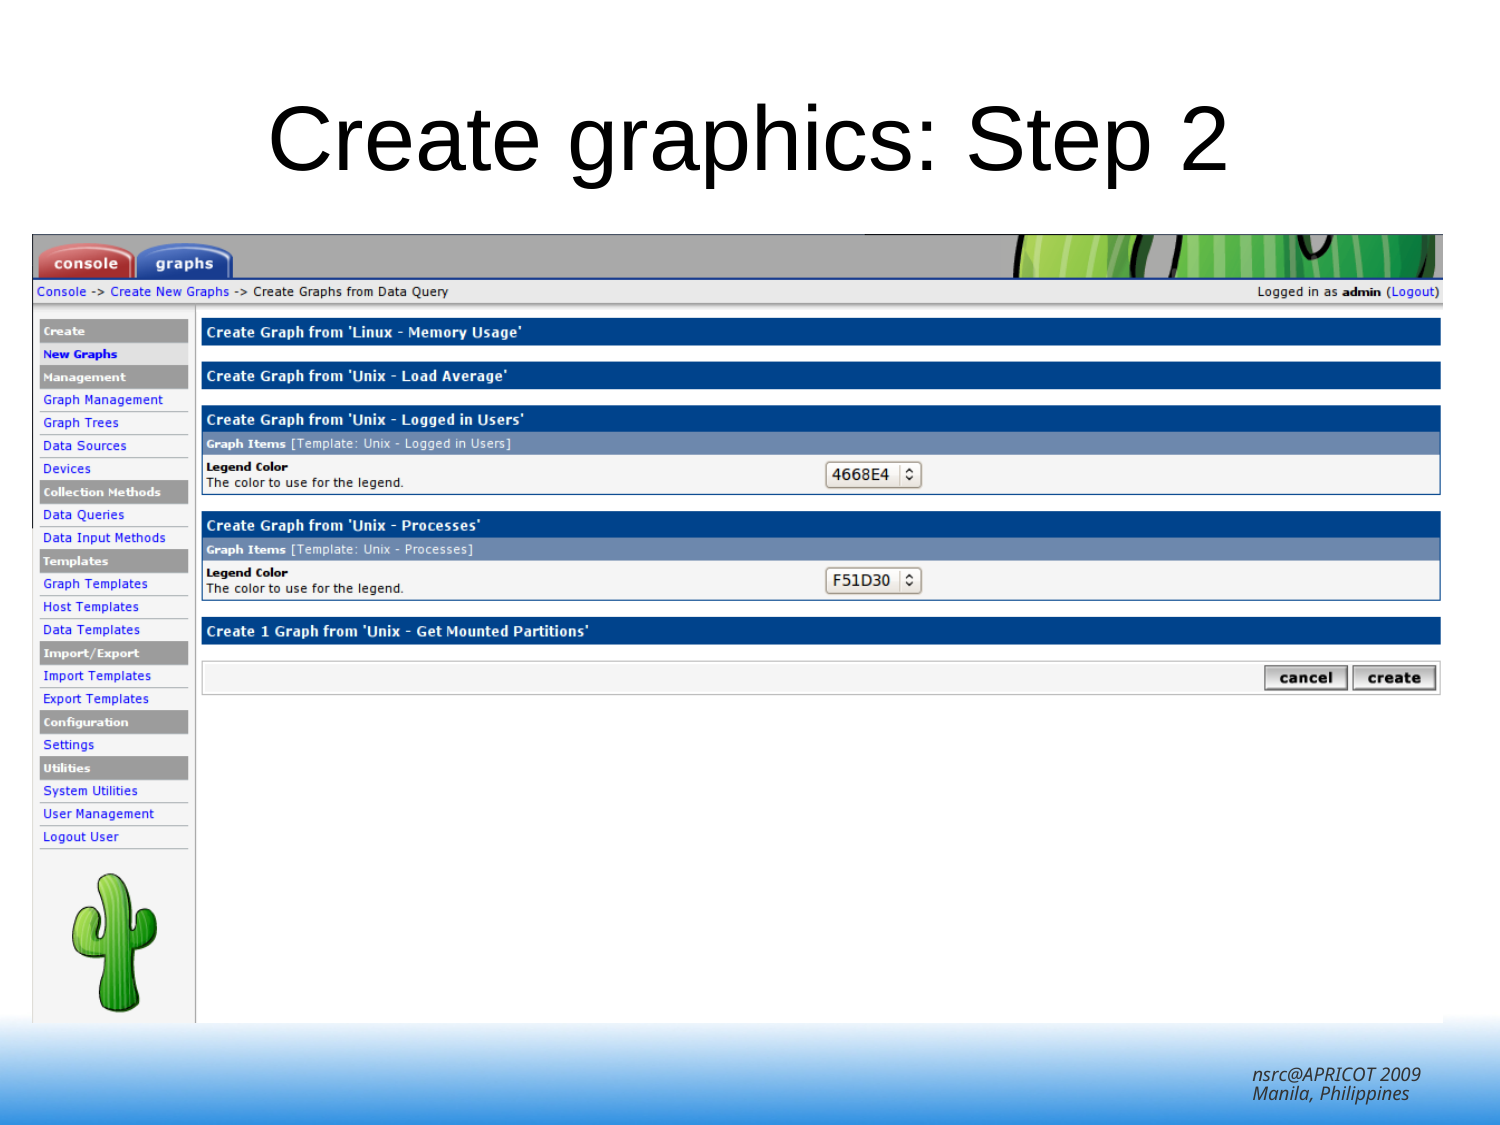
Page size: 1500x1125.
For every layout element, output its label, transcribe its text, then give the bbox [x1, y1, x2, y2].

picture [0, 234, 1500, 1125]
title Create graphics: Step 2 [74, 37, 1425, 234]
